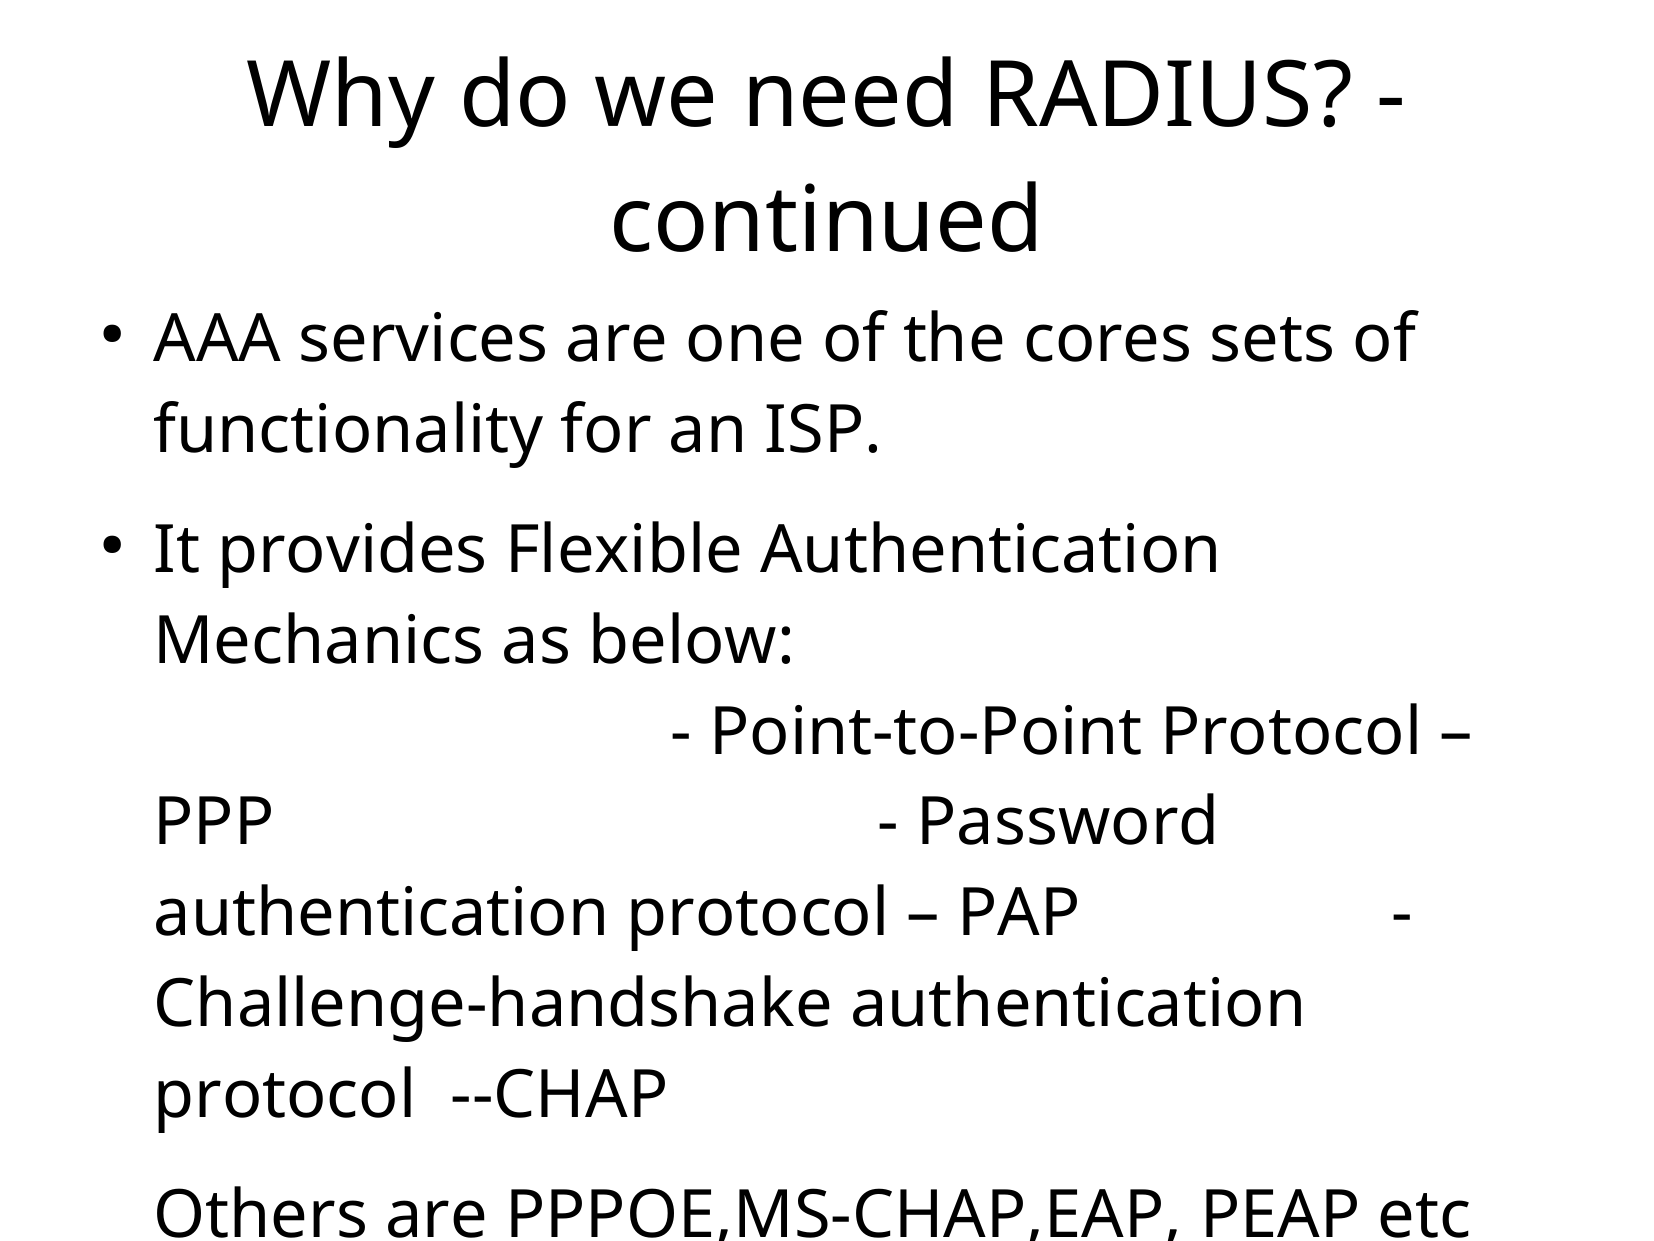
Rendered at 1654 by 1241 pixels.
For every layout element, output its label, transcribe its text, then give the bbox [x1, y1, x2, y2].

title Why do we need RADIUS? - continued [82, 49, 1571, 257]
list AAA services are one of the cores sets of functionality for an ISP. It provides Flexible Authentication Mechanics as below: - Point-to-Point Protocol – PPP - Password authentication protocol – PAP - Challenge-handshake authentication protocol --CHAP Others are PPPOE,MS-CHAP,EAP, PEAP etc Radius is extensible; most vendors of Radius hardware and software implement their own dialets. [82, 290, 1571, 1194]
